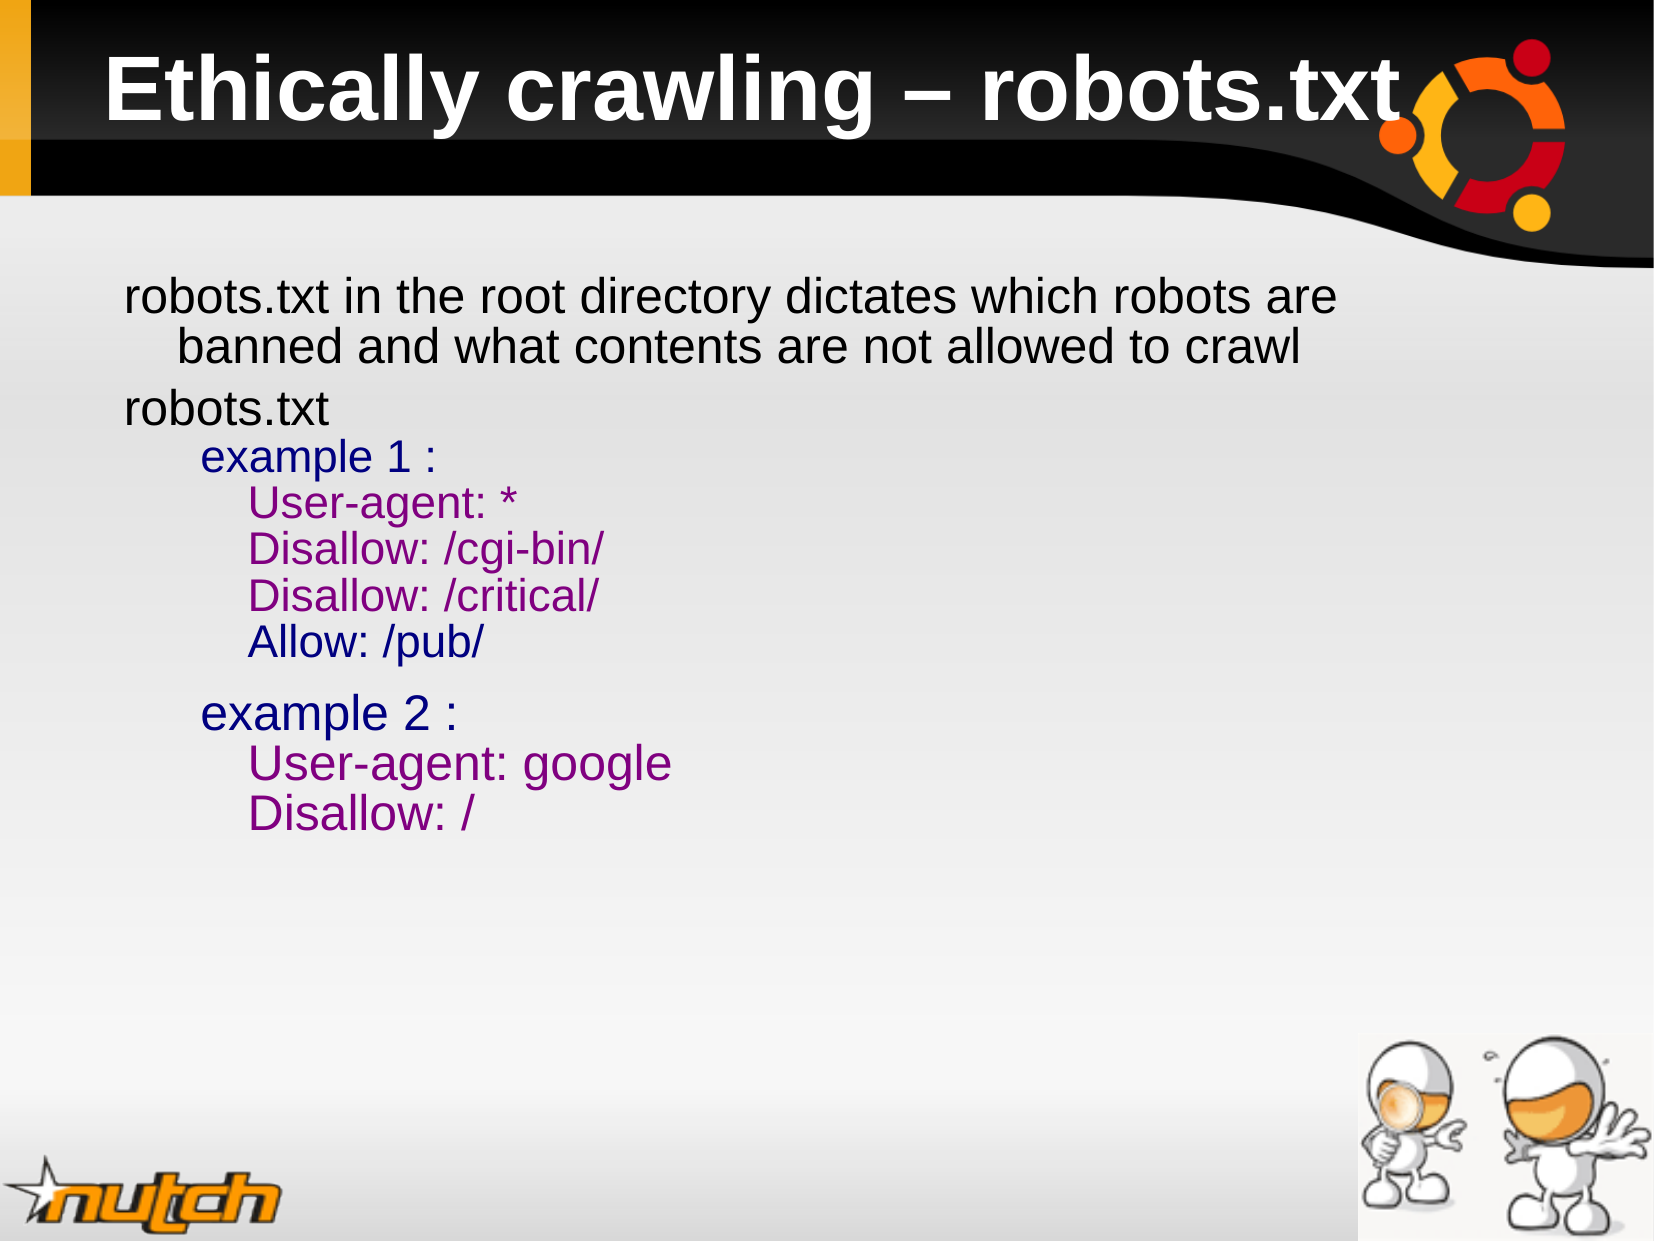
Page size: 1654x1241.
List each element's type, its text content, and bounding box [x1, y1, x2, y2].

title Ethically crawling – robots.txt [88, 13, 1463, 148]
list robots.txt in the root directory dictates which robots are banned and what contents are not allowed to crawl robots.txt example 1 : User-agent: * Disallow: /cgi-bin/ Disallow: /critical/ Allow: /pub/ example 2 : User-agent: google Disallow: / [91, 265, 1477, 1034]
picture [0, 0, 1654, 1241]
